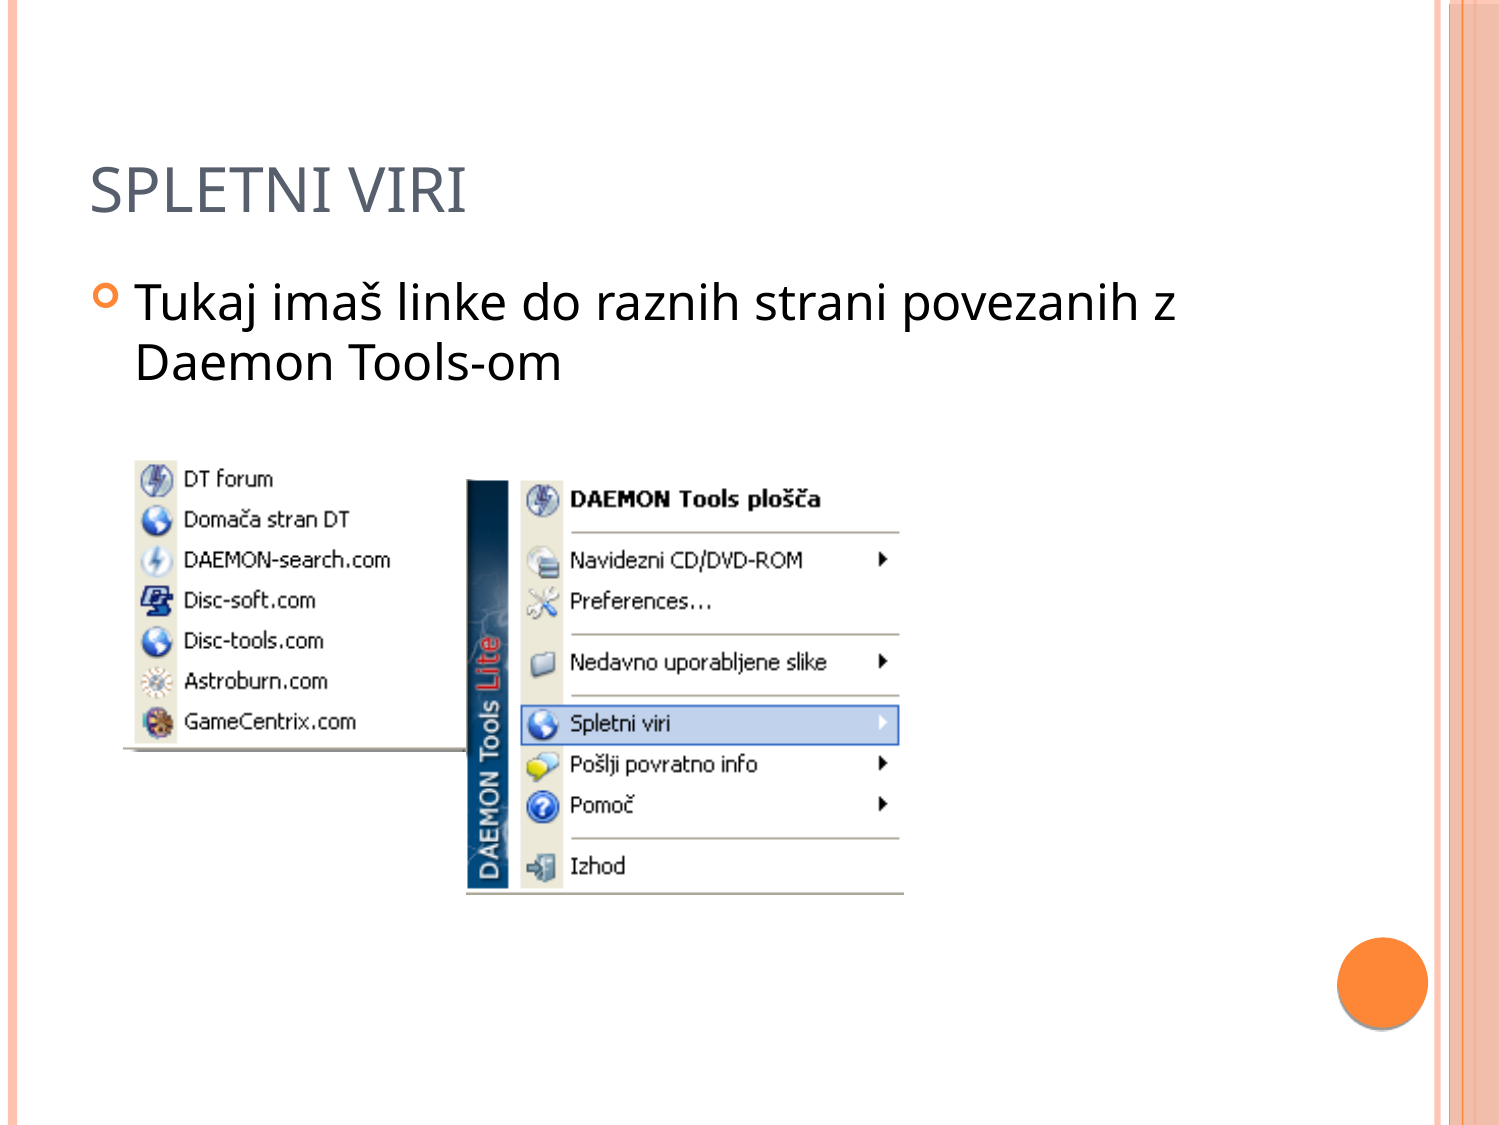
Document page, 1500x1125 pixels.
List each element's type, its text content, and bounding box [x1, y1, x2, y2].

title Spletni viri [75, 45, 1300, 233]
picture [123, 459, 904, 895]
list Tukaj imaš linke do raznih strani povezanih z Daemon Tools-om [75, 262, 1300, 1062]
